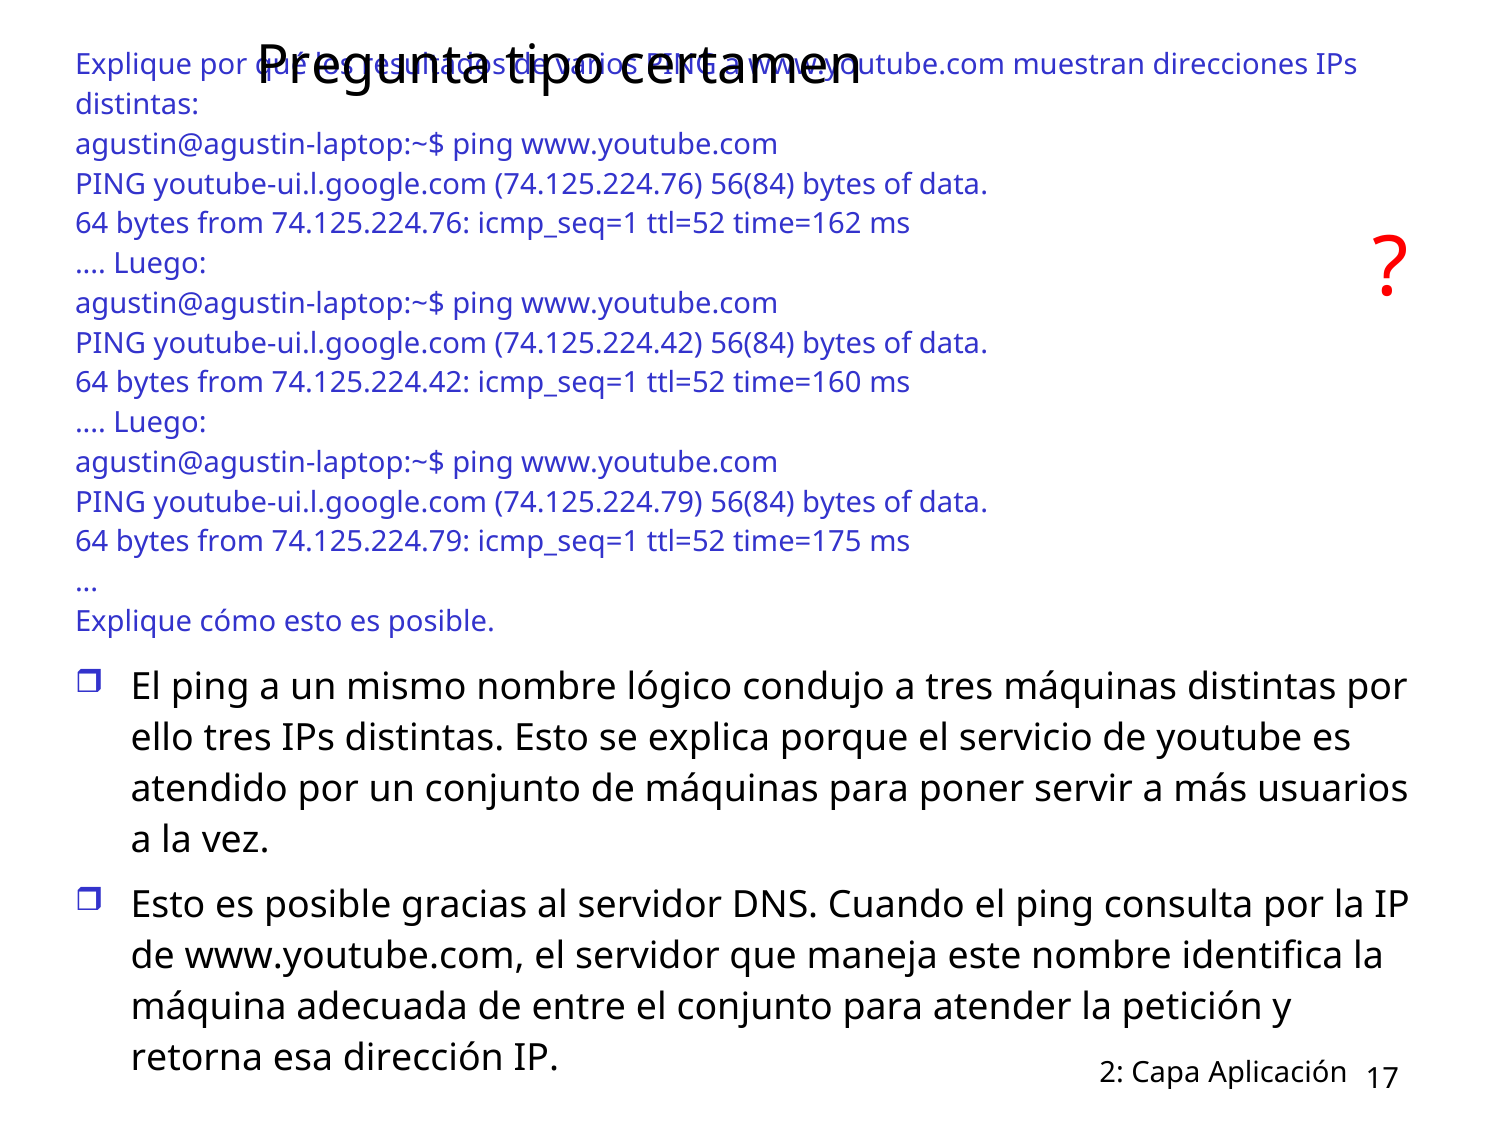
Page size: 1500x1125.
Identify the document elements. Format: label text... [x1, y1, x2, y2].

text_box Pregunta tipo certamen [241, 21, 822, 102]
title Explique por qué los resultados de varios PING a www.youtube.com muestran direcciones IPs distintas: agustin@agustin-laptop:~$ ping www.youtube.com PING youtube-ui.l.google.com (74.125.224.76) 56(84) bytes of data. 64 bytes from 74.125.224.76: icmp_seq=1 ttl=52 time=162 ms .... Luego: agustin@agustin-laptop:~$ ping www.youtube.com PING youtube-ui.l.google.com (74.125.224.42) 56(84) bytes of data. 64 bytes from 74.125.224.42: icmp_seq=1 ttl=52 time=160 ms .... Luego: agustin@agustin-laptop:~$ ping www.youtube.com PING youtube-ui.l.google.com (74.125.224.79) 56(84) bytes of data. 64 bytes from 74.125.224.79: icmp_seq=1 ttl=52 time=175 ms ... Explique cómo esto es posible. [75, 113, 1426, 570]
list El ping a un mismo nombre lógico condujo a tres máquinas distintas por ello tres IPs distintas. Esto se explica porque el servicio de youtube es atendido por un conjunto de máquinas para poner servir a más usuarios a la vez. Esto es posible gracias al servidor DNS. Cuando el ping consulta por la IP de www.youtube.com, el servidor que maneja este nombre identifica la máquina adecuada de entre el conjunto para atender la petición y retorna esa dirección IP. [75, 659, 1426, 963]
text_box ? [1357, 205, 1434, 444]
